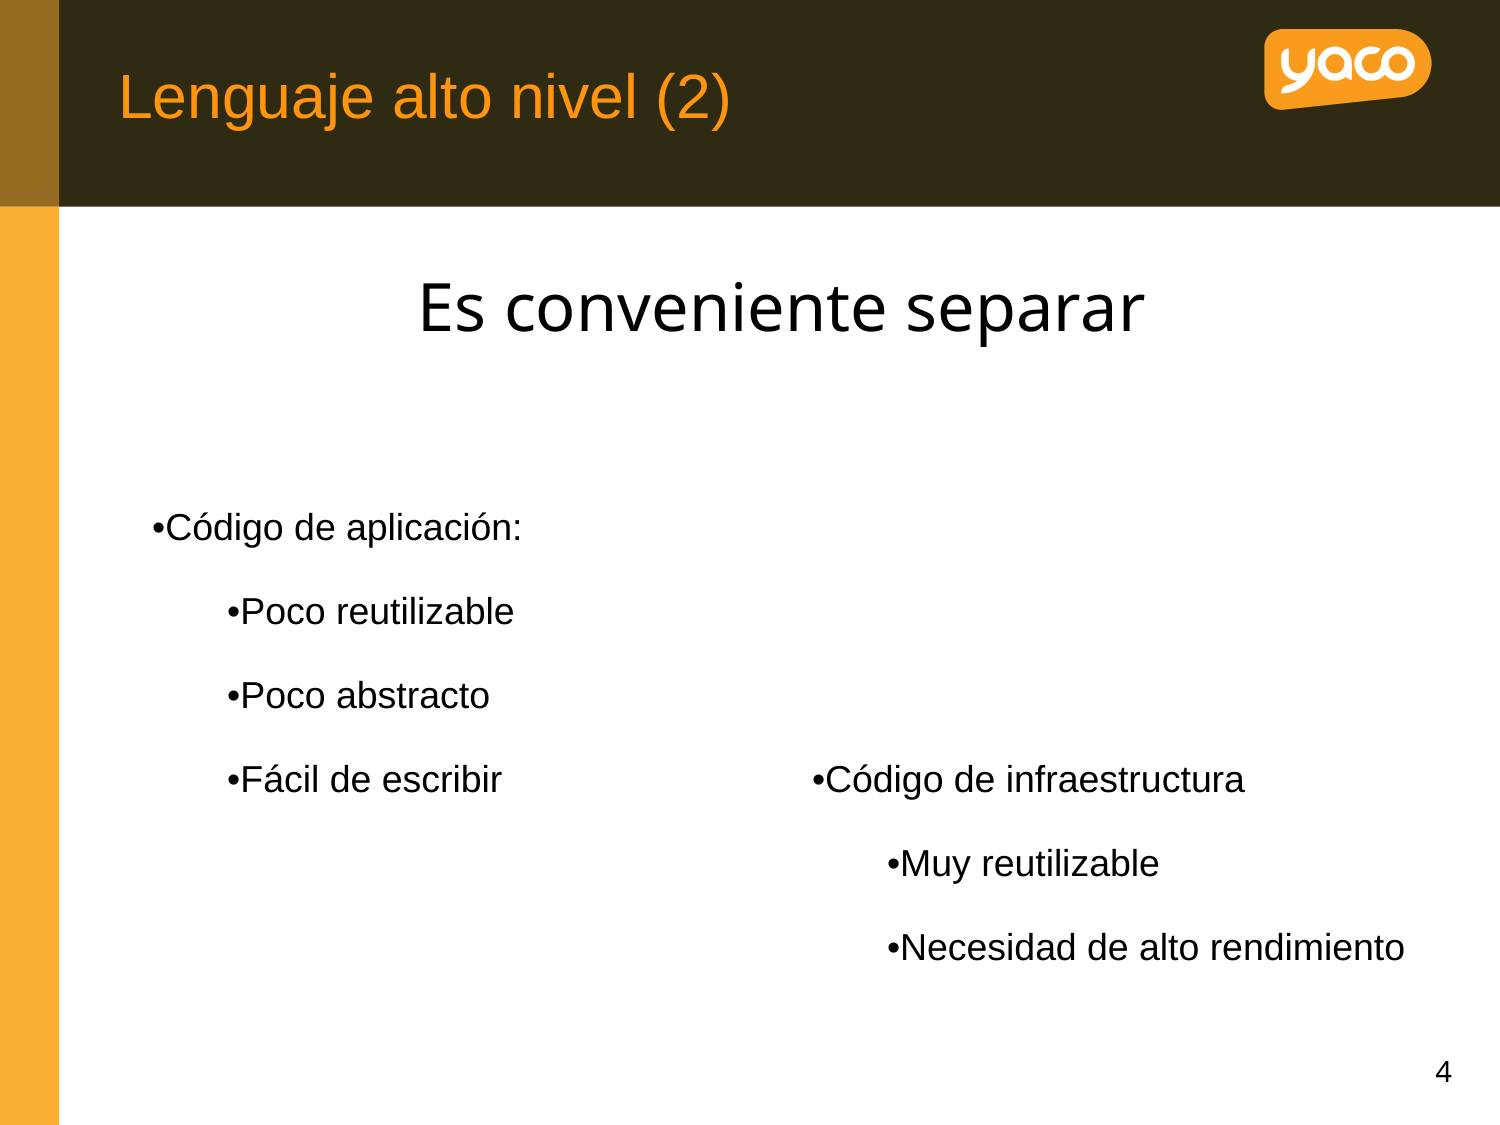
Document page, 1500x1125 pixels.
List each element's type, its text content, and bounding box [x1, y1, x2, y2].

text_box Código de infraestructura Muy reutilizable Necesidad de alto rendimiento [797, 708, 1423, 1034]
picture [1263, 29, 1433, 110]
text_box Código de aplicación: Poco reutilizable Poco abstracto Fácil de escribir [137, 457, 540, 857]
subtitle Es conveniente separar [118, 224, 1447, 387]
title Lenguaje alto nivel (2) [118, 5, 1169, 193]
